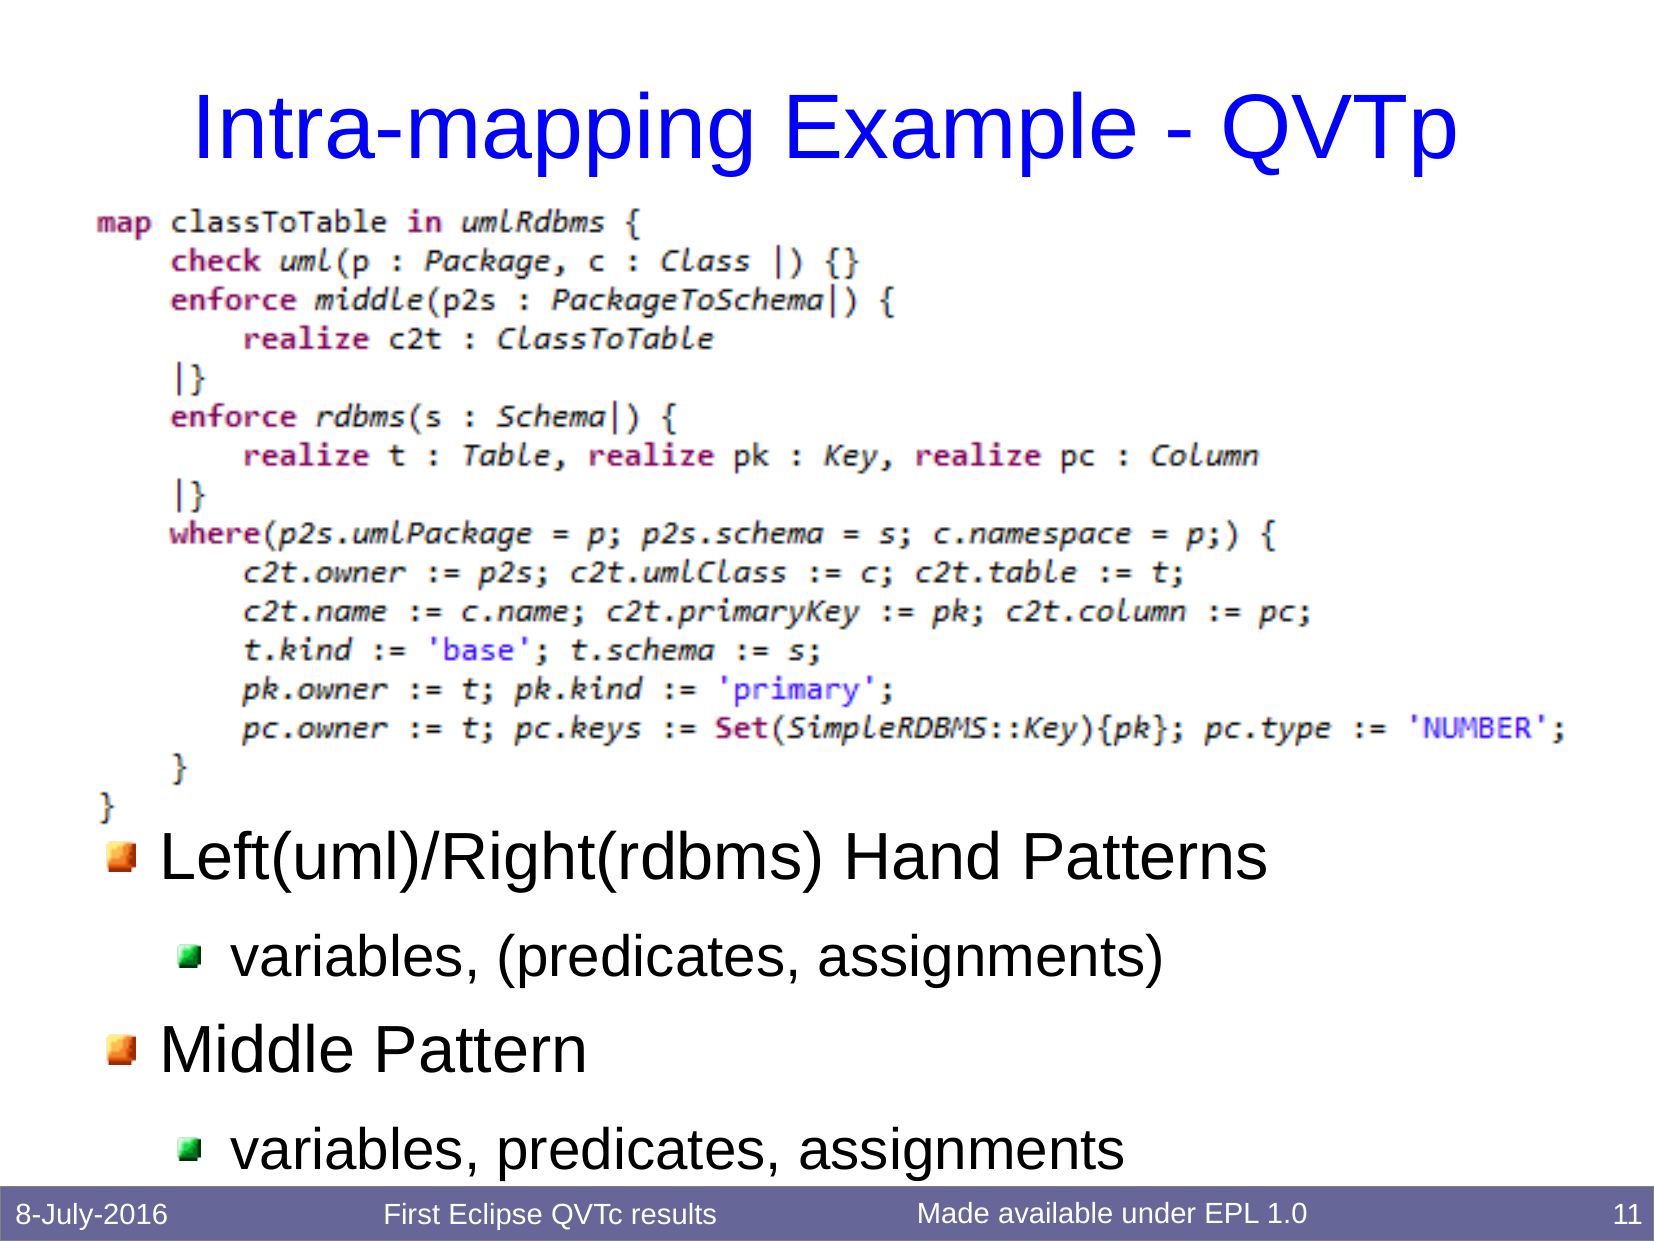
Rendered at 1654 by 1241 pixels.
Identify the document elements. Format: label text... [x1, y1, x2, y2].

list Left(uml)/Right(rdbms) Hand Patterns variables, (predicates, assignments) Middle Pattern variables, predicates, assignments [88, 819, 1571, 1241]
picture [93, 194, 1600, 827]
title Intra-mapping Example - QVTp [82, 49, 1571, 205]
